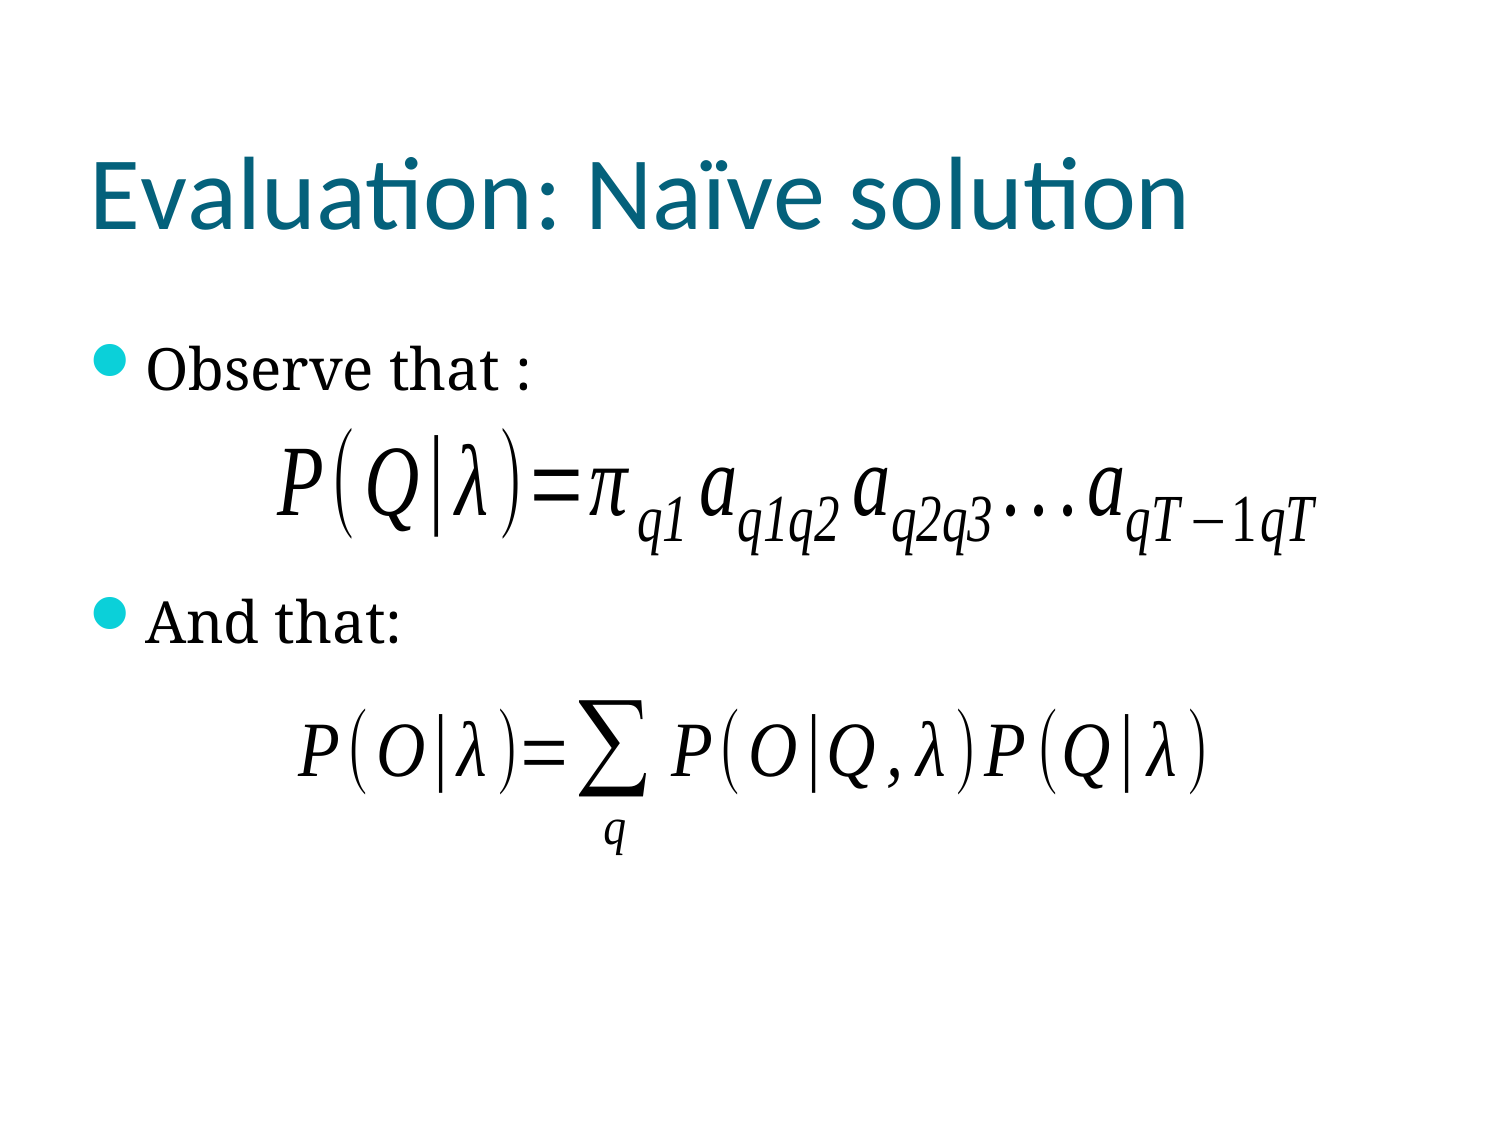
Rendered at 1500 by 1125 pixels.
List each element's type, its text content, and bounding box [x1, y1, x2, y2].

title Evaluation: Naïve solution [75, 54, 1426, 321]
chart [277, 692, 1229, 858]
list Observe that : And that: [75, 324, 738, 963]
chart [253, 420, 1347, 559]
